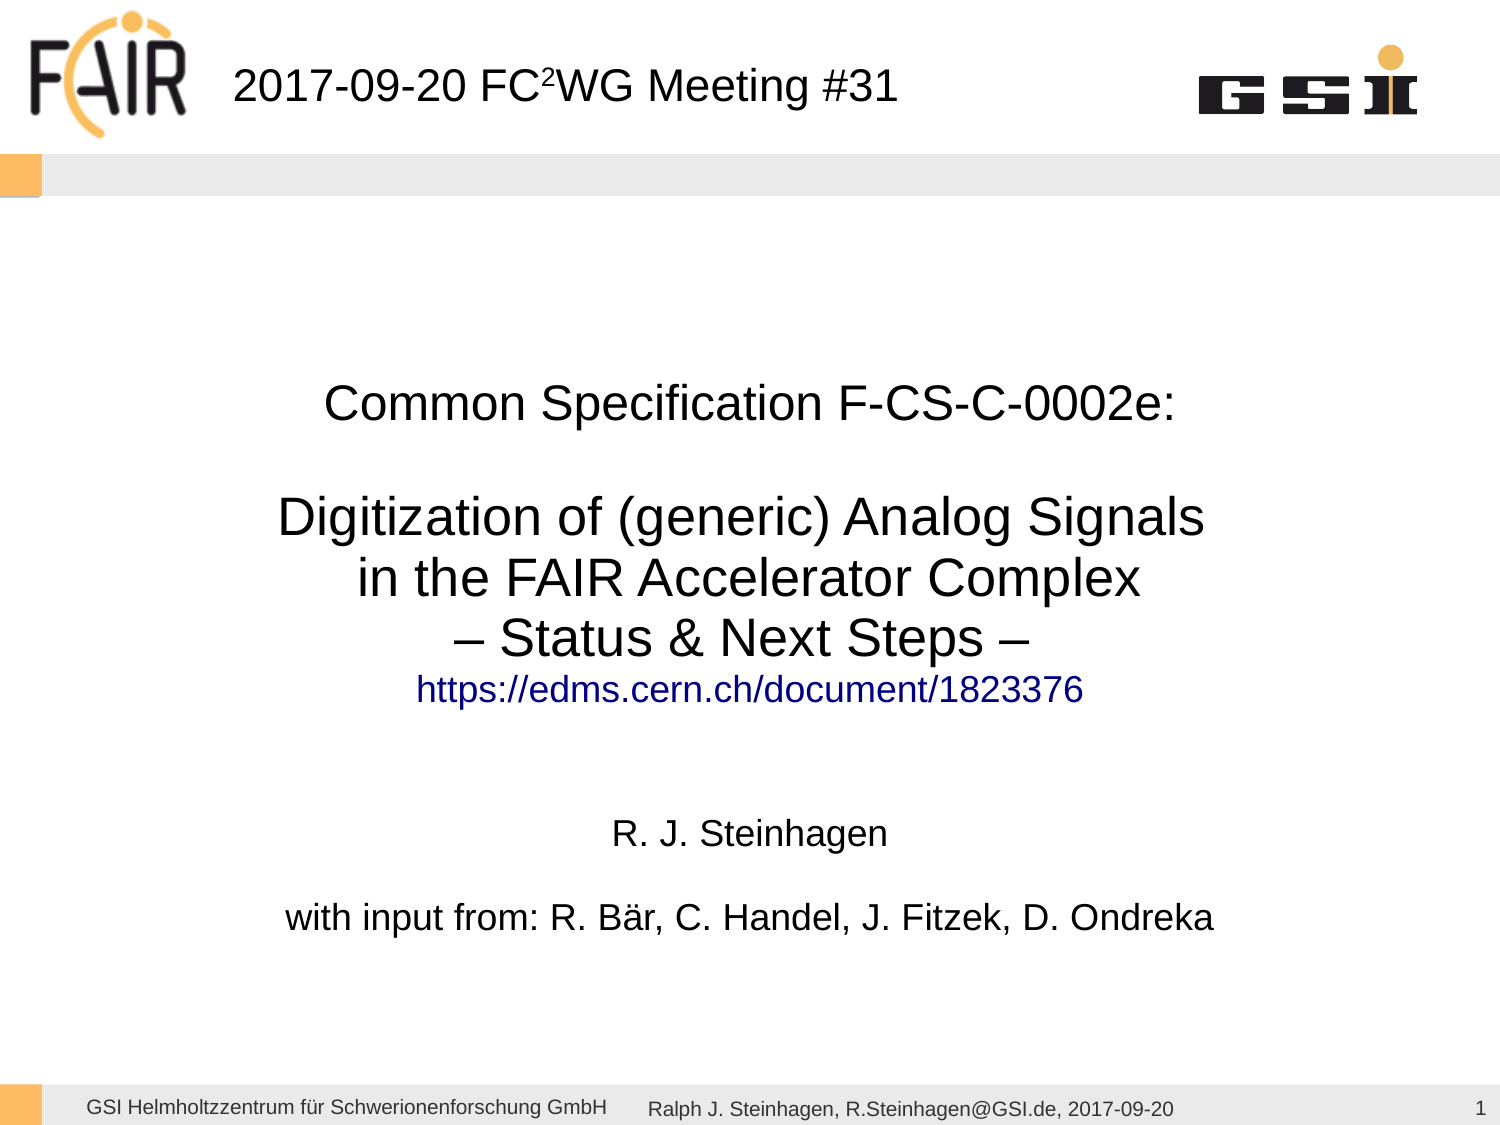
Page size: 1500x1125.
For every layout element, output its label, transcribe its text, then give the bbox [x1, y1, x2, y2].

title 2017-09-20 FC2WG Meeting #31 [232, 20, 1094, 150]
picture [30, 9, 187, 141]
subtitle Common Specification F-CS-C-0002e: Digitization of (generic) Analog Signals in the FAIR Accelerator Complex – Status & Next Steps – https://edms.cern.ch/document/1823376 R. J. Steinhagen with input from: R. Bär, C. Handel, J. Fitzek, D. Ondreka [75, 226, 1425, 1050]
picture [1197, 42, 1419, 117]
